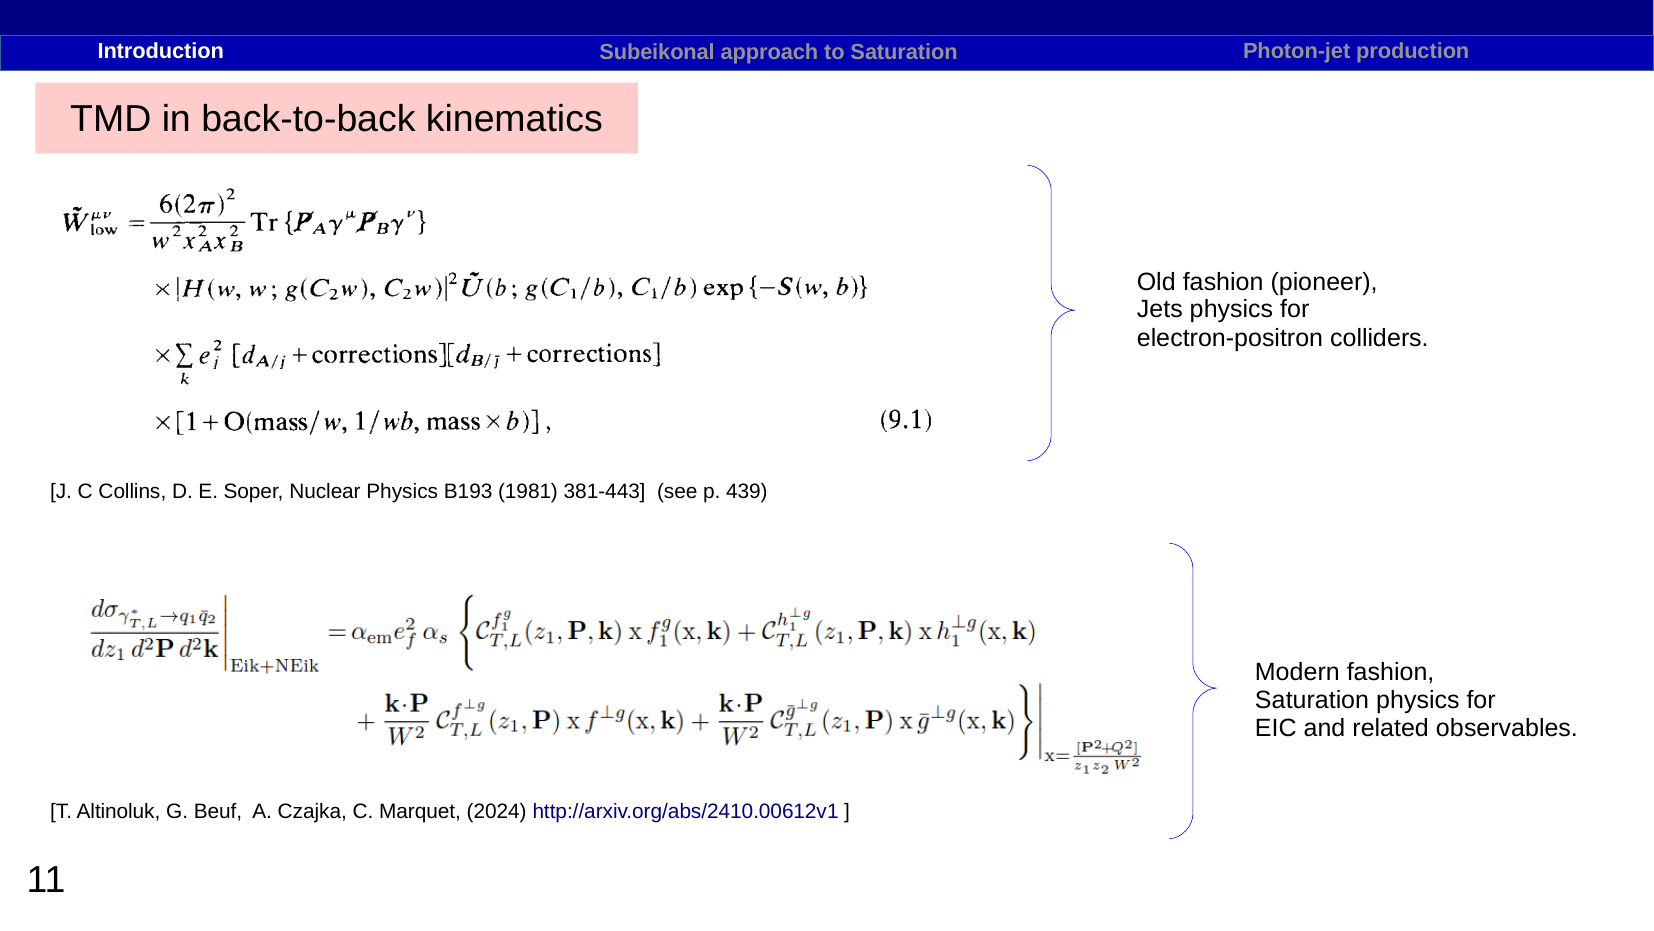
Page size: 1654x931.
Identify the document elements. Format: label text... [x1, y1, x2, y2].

text_box [T. Altinoluk, G. Beuf, A. Czajka, C. Marquet, (2024) http://arxiv.org/abs/2410.00612v1 ] [35, 792, 1312, 852]
text_box [J. C Collins, D. E. Soper, Nuclear Physics B193 (1981) 381-443] (see p. 439) [35, 472, 1016, 531]
text_box Old fashion (pioneer), Jets physics for electron-positron colliders. [1122, 259, 1477, 359]
text_box Photon-jet production [1228, 31, 1524, 71]
text_box Introduction [82, 31, 697, 71]
text_box [0, 0, 1654, 71]
text_box 1 [11, 851, 641, 908]
text_box Subeikonal approach to Saturation [584, 32, 1199, 80]
text_box TMD in back-to-back kinematics [35, 82, 638, 154]
text_box Modern fashion, Saturation physics for EIC and related observables. [1240, 650, 1595, 750]
picture [62, 578, 1146, 780]
picture [47, 184, 950, 449]
